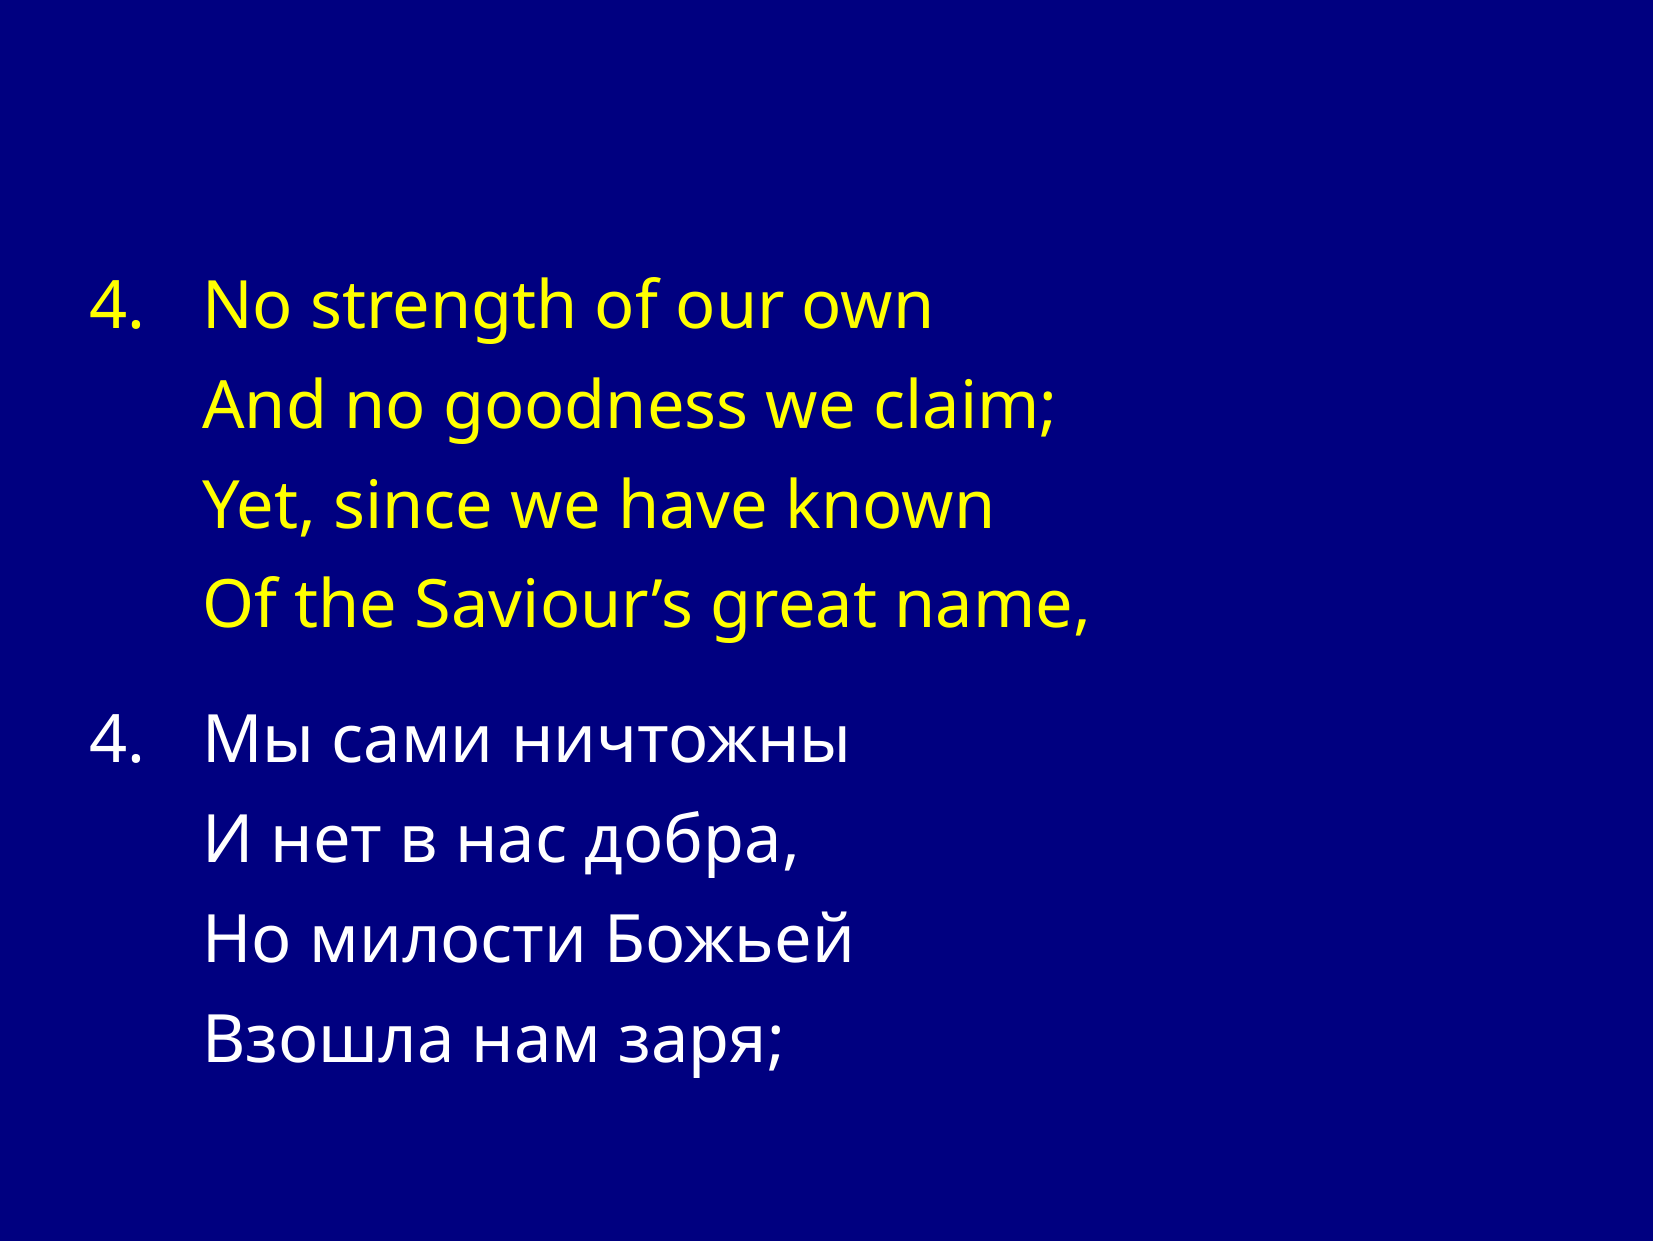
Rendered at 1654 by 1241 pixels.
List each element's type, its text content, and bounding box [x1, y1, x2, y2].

text_box 4. Мы сами ничтожны И нет в нас добра, Но милости Божьей Взошла нам заря; [75, 675, 1576, 1163]
text_box 4. No strength of our own And no goodness we claim; Yet, since we have known Of the Saviour’s great name, [75, 150, 1576, 638]
